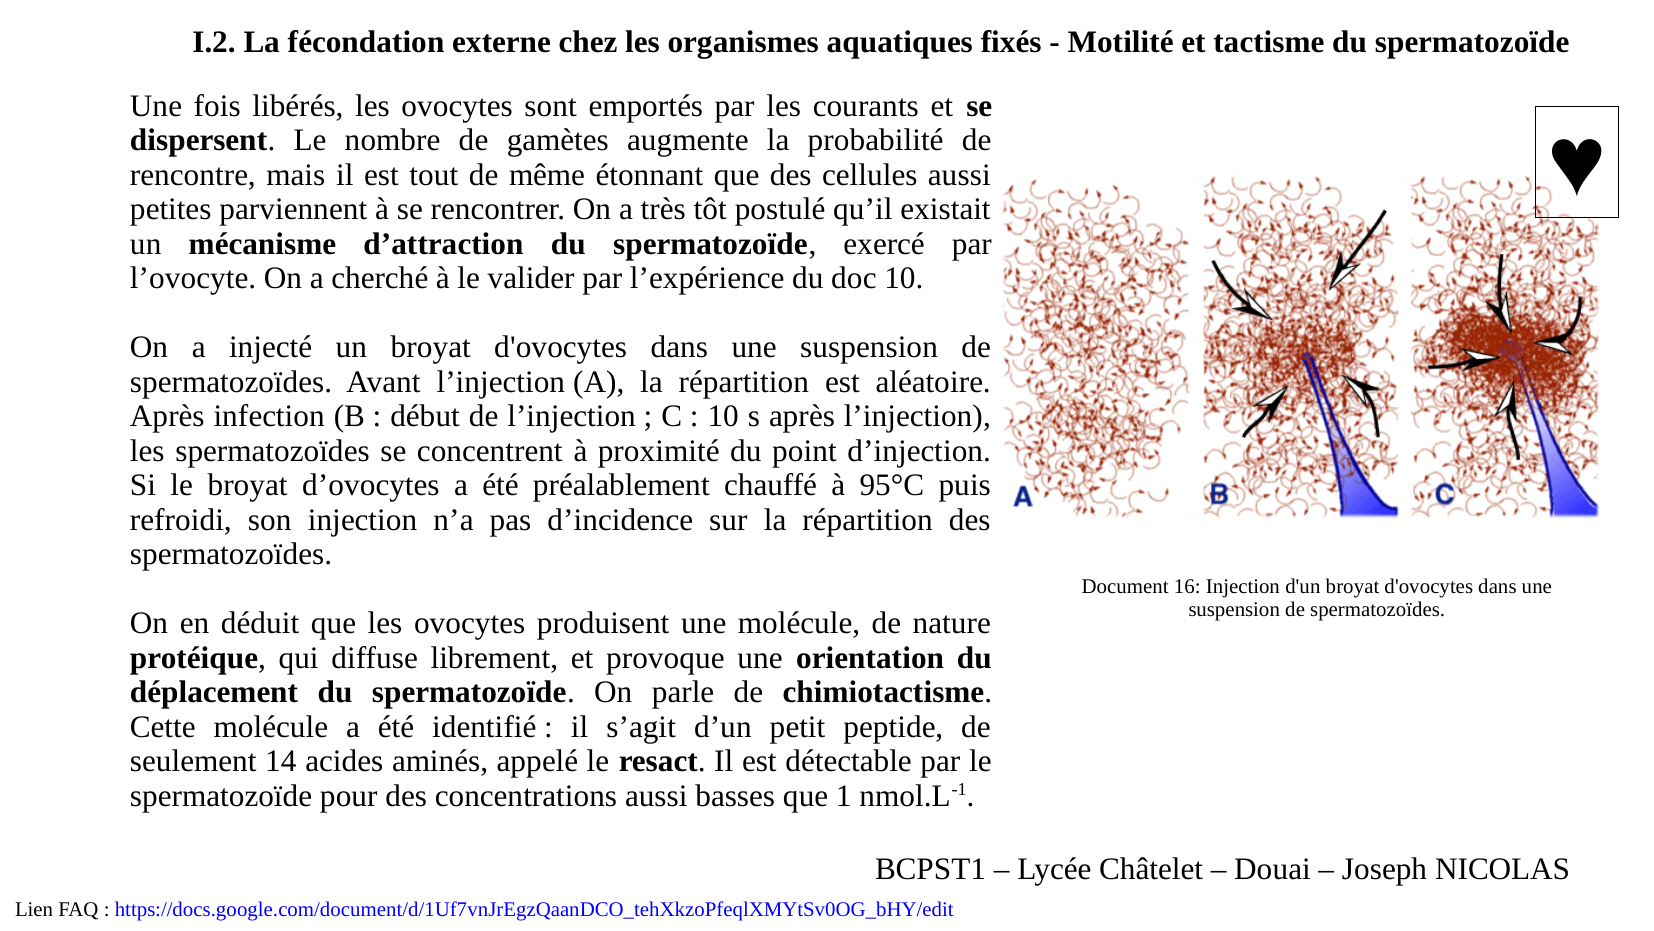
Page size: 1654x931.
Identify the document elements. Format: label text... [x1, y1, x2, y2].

text_box ♥ [1535, 106, 1619, 218]
text_box Document 16: Injection d'un broyat d'ovocytes dans une suspension de spermatozoïdes. [1062, 540, 1571, 656]
picture [1001, 173, 1601, 520]
text_box Une fois libérés, les ovocytes sont emportés par les courants et se dispersent. Le nombre de gamètes augmente la probabilité de rencontre, mais il est tout de même étonnant que des cellules aussi petites parviennent à se rencontrer. On a très tôt postulé qu’il existait un mécanisme d’attraction du spermatozoïde, exercé par l’ovocyte. On a cherché à le valider par l’expérience du doc 10. On a injecté un broyat d'ovocytes dans une suspension de spermatozoïdes. Avant l’injection (A), la répartition est aléatoire. Après infection (B : début de l’injection ; C : 10 s après l’injection), les spermatozoïdes se concentrent à proximité du point d’injection. Si le broyat d’ovocytes a été préalablement chauffé à 95°C puis refroidi, son injection n’a pas d’incidence sur la répartition des spermatozoïdes. On en déduit que les ovocytes produisent une molécule, de nature protéique, qui diffuse librement, et provoque une orientation du déplacement du spermatozoïde. On parle de chimiotactisme. Cette molécule a été identifié : il s’agit d’un petit peptide, de seulement 14 acides aminés, appelé le resact. Il est détectable par le spermatozoïde pour des concentrations aussi basses que 1 nmol.L-1. [129, 88, 993, 813]
text_box I.2. La fécondation externe chez les organismes aquatiques fixés - Motilité et tactisme du spermatozoïde [165, 5, 1572, 78]
text_box Lien FAQ : https://docs.google.com/document/d/1Uf7vnJrEgzQaanDCO_tehXkzoPfeqlXMYtSv0OG_bHY/edit [0, 897, 993, 931]
text_box BCPST1 – Lycée Châtelet – Douai – Joseph NICOLAS [637, 832, 1571, 905]
